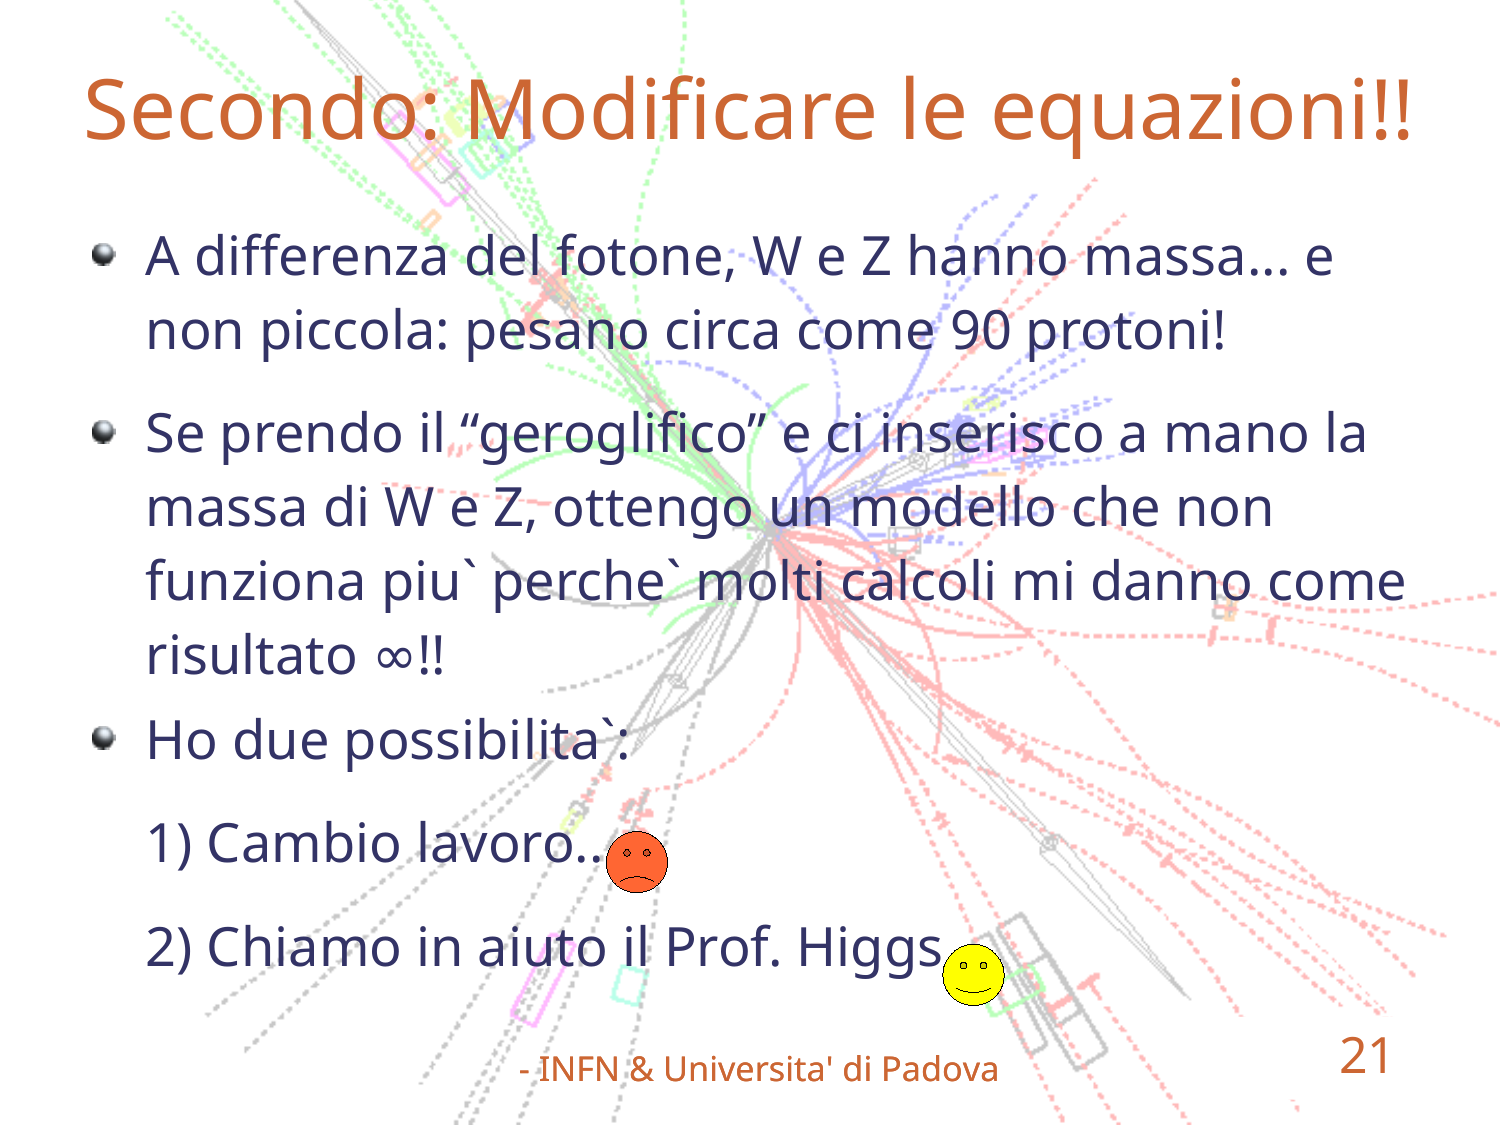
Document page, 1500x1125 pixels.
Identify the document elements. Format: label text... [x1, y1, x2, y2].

picture [0, 0, 1500, 1125]
title Secondo: Modificare le equazioni!! [37, 44, 1463, 170]
list A differenza del fotone, W e Z hanno massa... e non piccola: pesano circa come 90 protoni! Se prendo il “geroglifico” e ci inserisco a mano la massa di W e Z, ottengo un modello che non funziona piu` perche` molti calcoli mi danno come risultato ∞!! [75, 217, 1425, 597]
list Ho due possibilita`: 1) Cambio lavoro... 2) Chiamo in aiuto il Prof. Higgs [75, 597, 1426, 1022]
text_box [942, 944, 1005, 1006]
text_box [606, 831, 668, 893]
